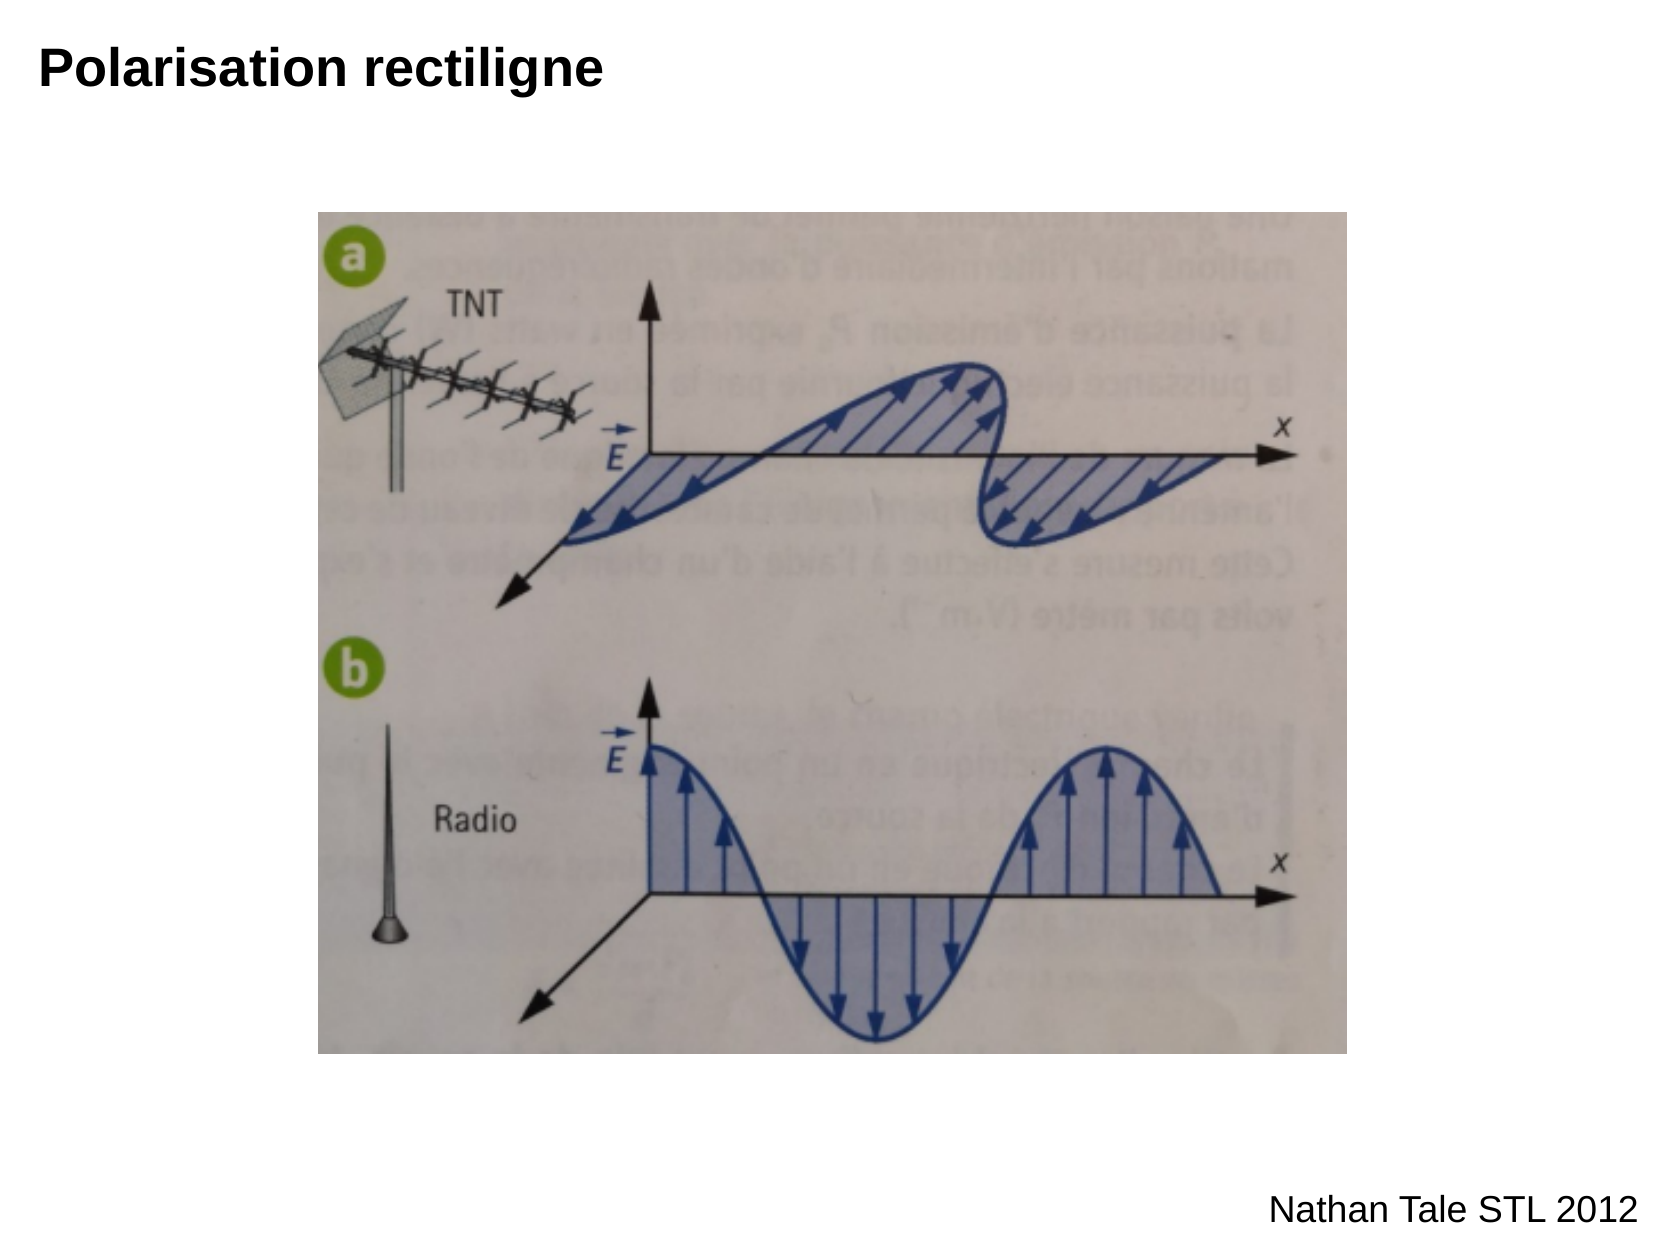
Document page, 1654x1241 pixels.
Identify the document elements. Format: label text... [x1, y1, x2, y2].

picture [318, 212, 1347, 1054]
text_box Polarisation rectiligne [23, 29, 721, 107]
text_box Nathan Tale STL 2012 [1240, 1181, 1654, 1239]
